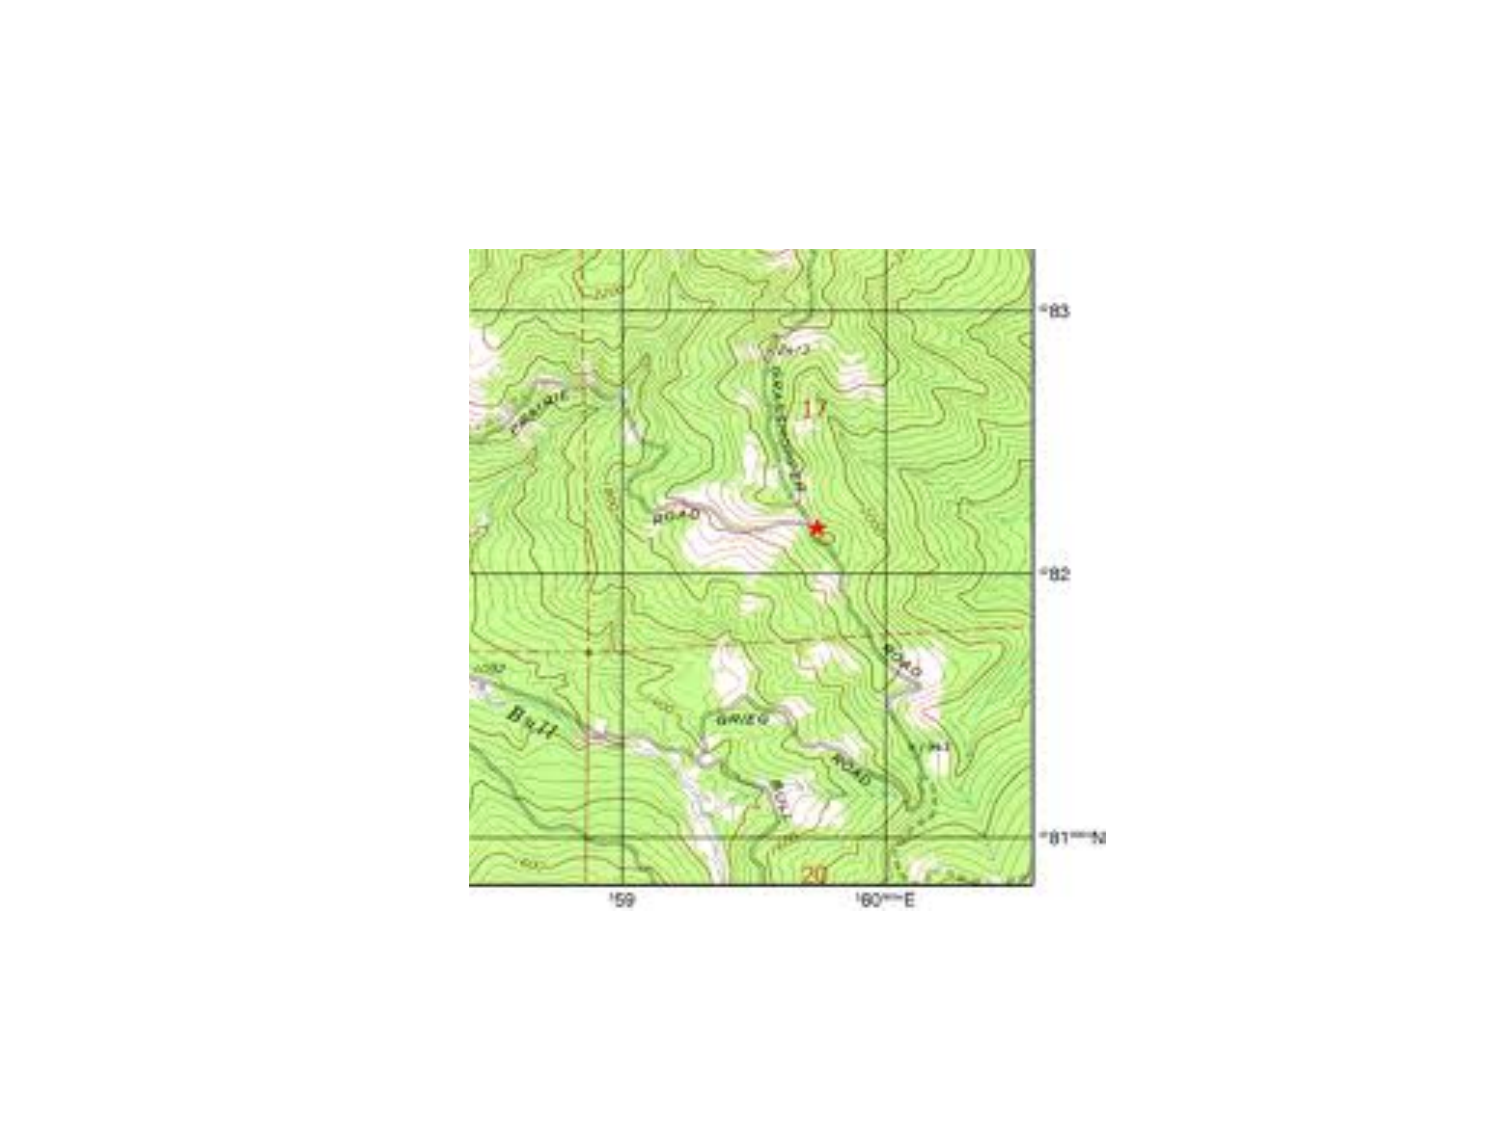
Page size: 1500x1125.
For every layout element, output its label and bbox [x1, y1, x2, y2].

picture [186, 249, 1389, 911]
